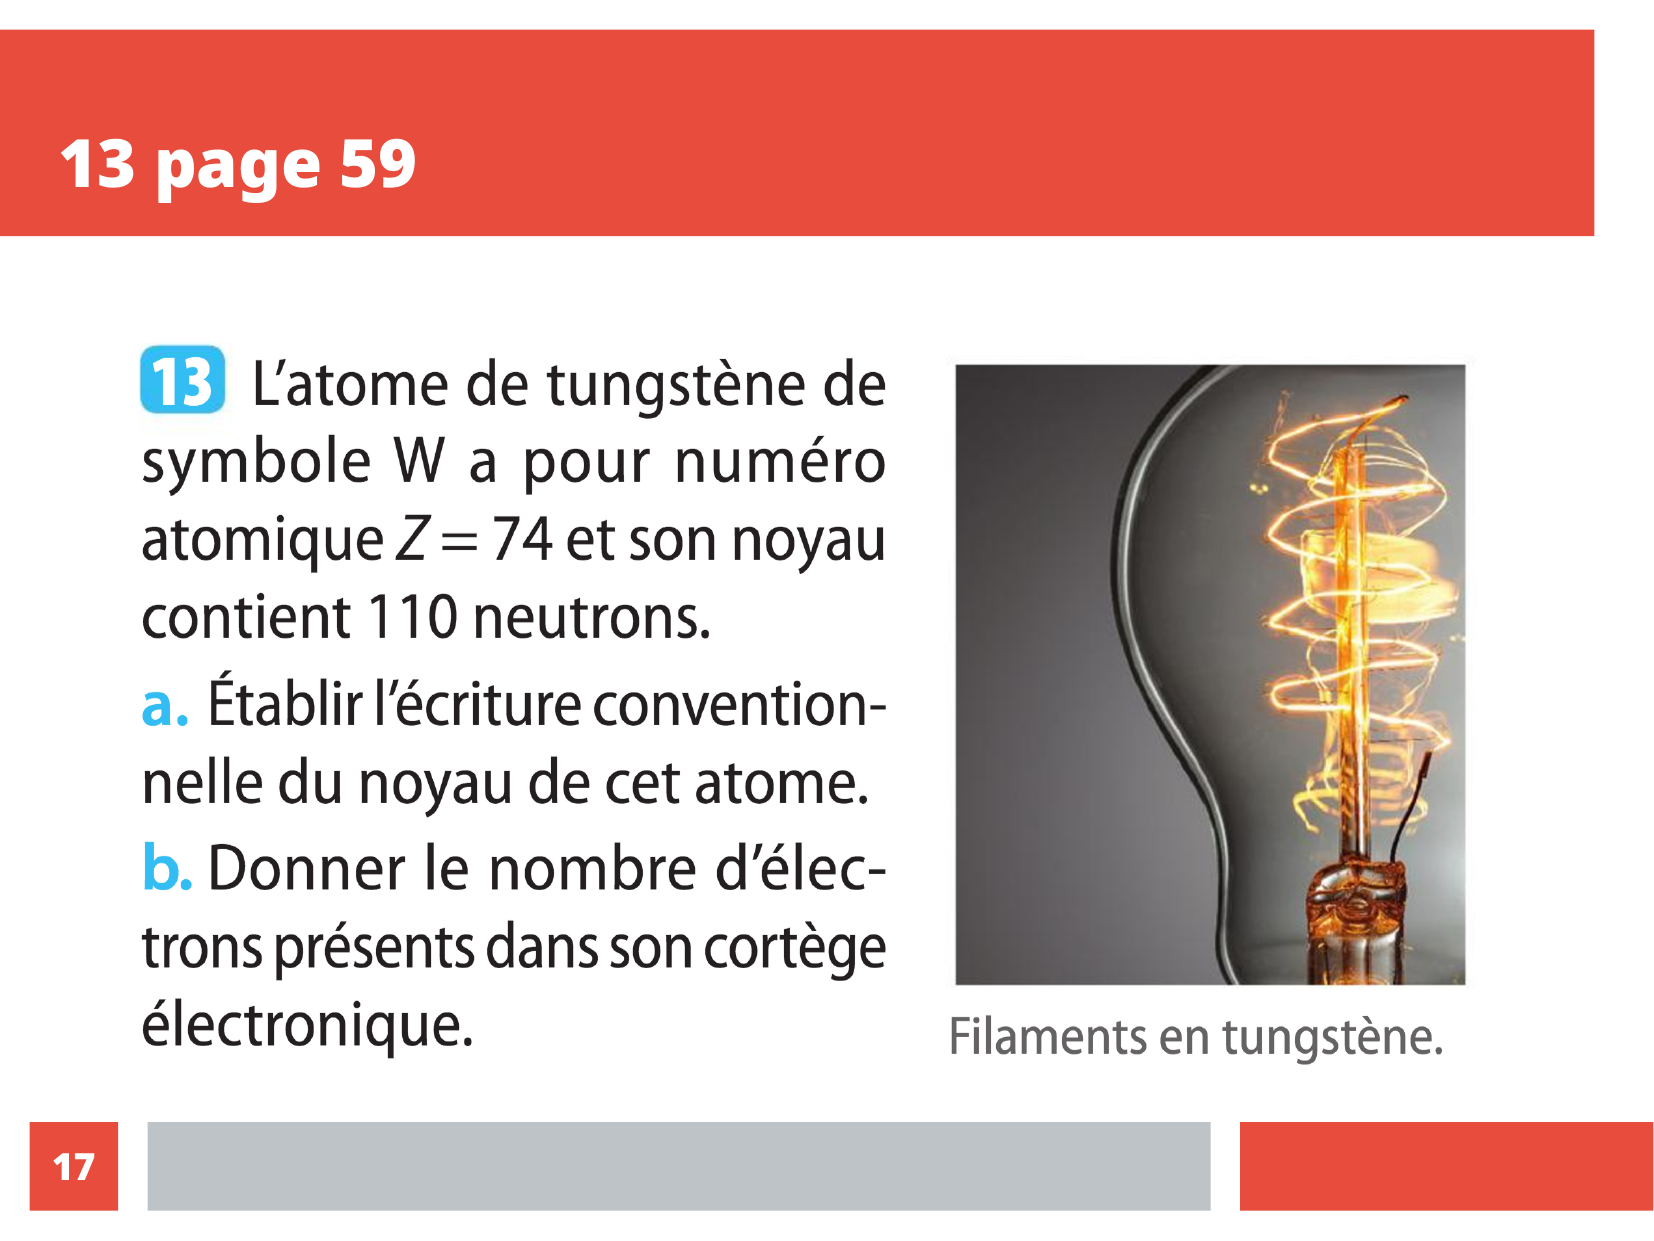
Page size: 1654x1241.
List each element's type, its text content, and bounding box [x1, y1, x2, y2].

picture [136, 324, 1488, 1093]
title 13 page 59 [59, 59, 1595, 207]
